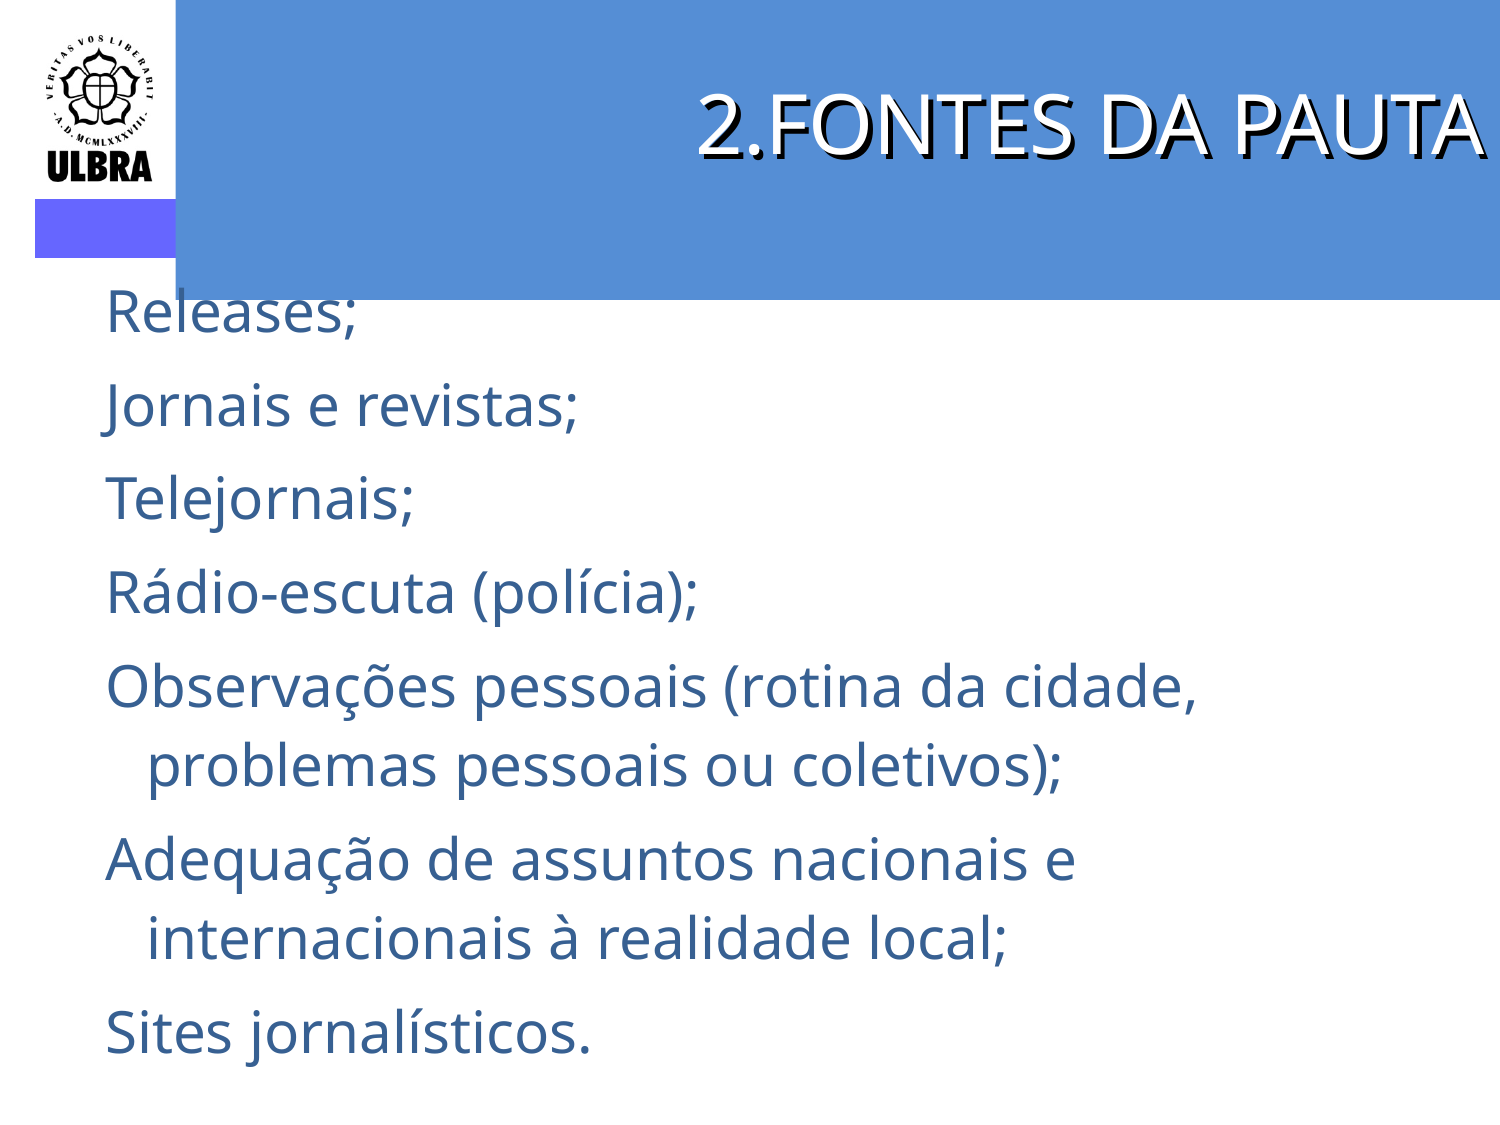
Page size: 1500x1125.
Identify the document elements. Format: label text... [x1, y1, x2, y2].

title 2.FONTES DA PAUTA [175, 0, 1500, 280]
picture [46, 35, 153, 182]
list Releases; Jornais e revistas; Telejornais; Rádio-escuta (polícia); Observações pessoais (rotina da cidade, problemas pessoais ou coletivos); Adequação de assuntos nacionais e internacionais à realidade local; Sites jornalísticos. [75, 262, 1426, 1080]
